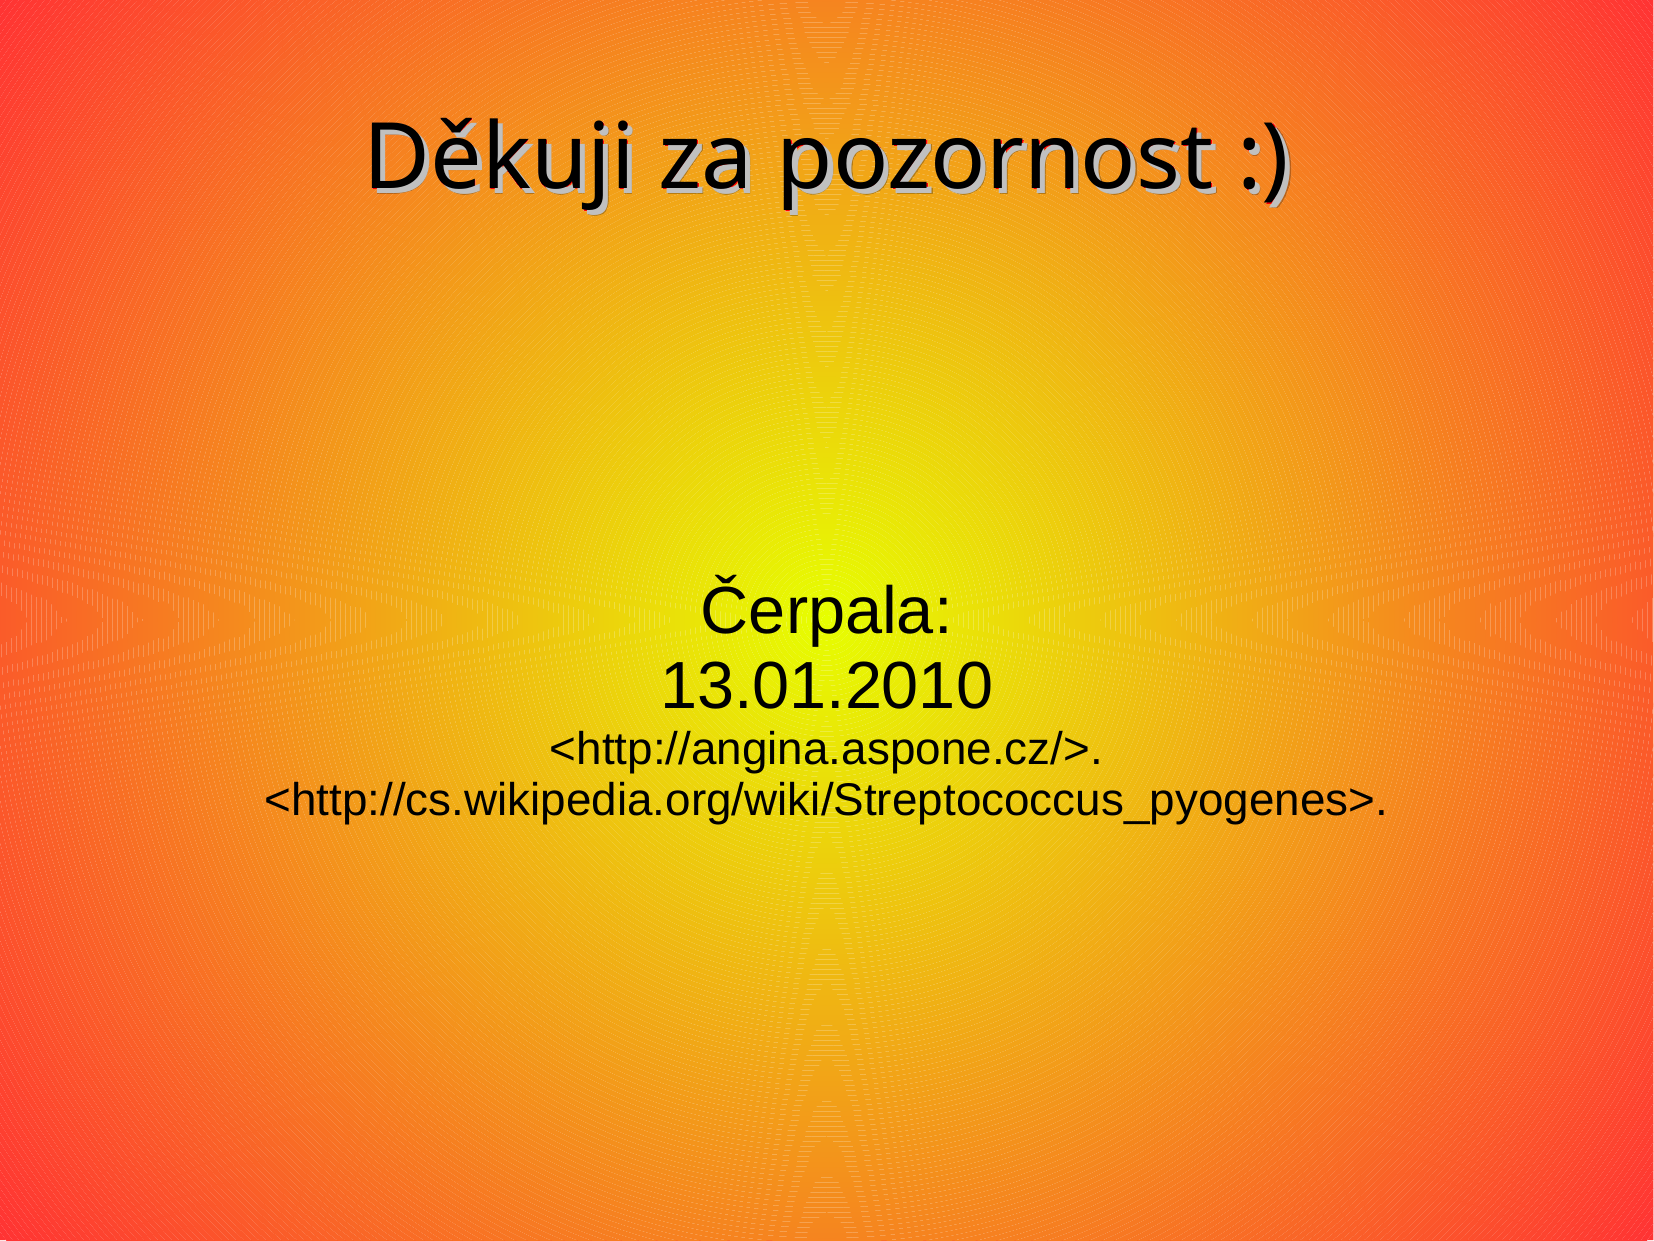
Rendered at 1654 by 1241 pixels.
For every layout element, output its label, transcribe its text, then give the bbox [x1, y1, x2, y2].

subtitle Čerpala: 13.01.2010 <http://angina.aspone.cz/>. <http://cs.wikipedia.org/wiki/Streptococcus_pyogenes>. [82, 297, 1571, 1102]
title Děkuji za pozornost :) [82, 56, 1571, 250]
